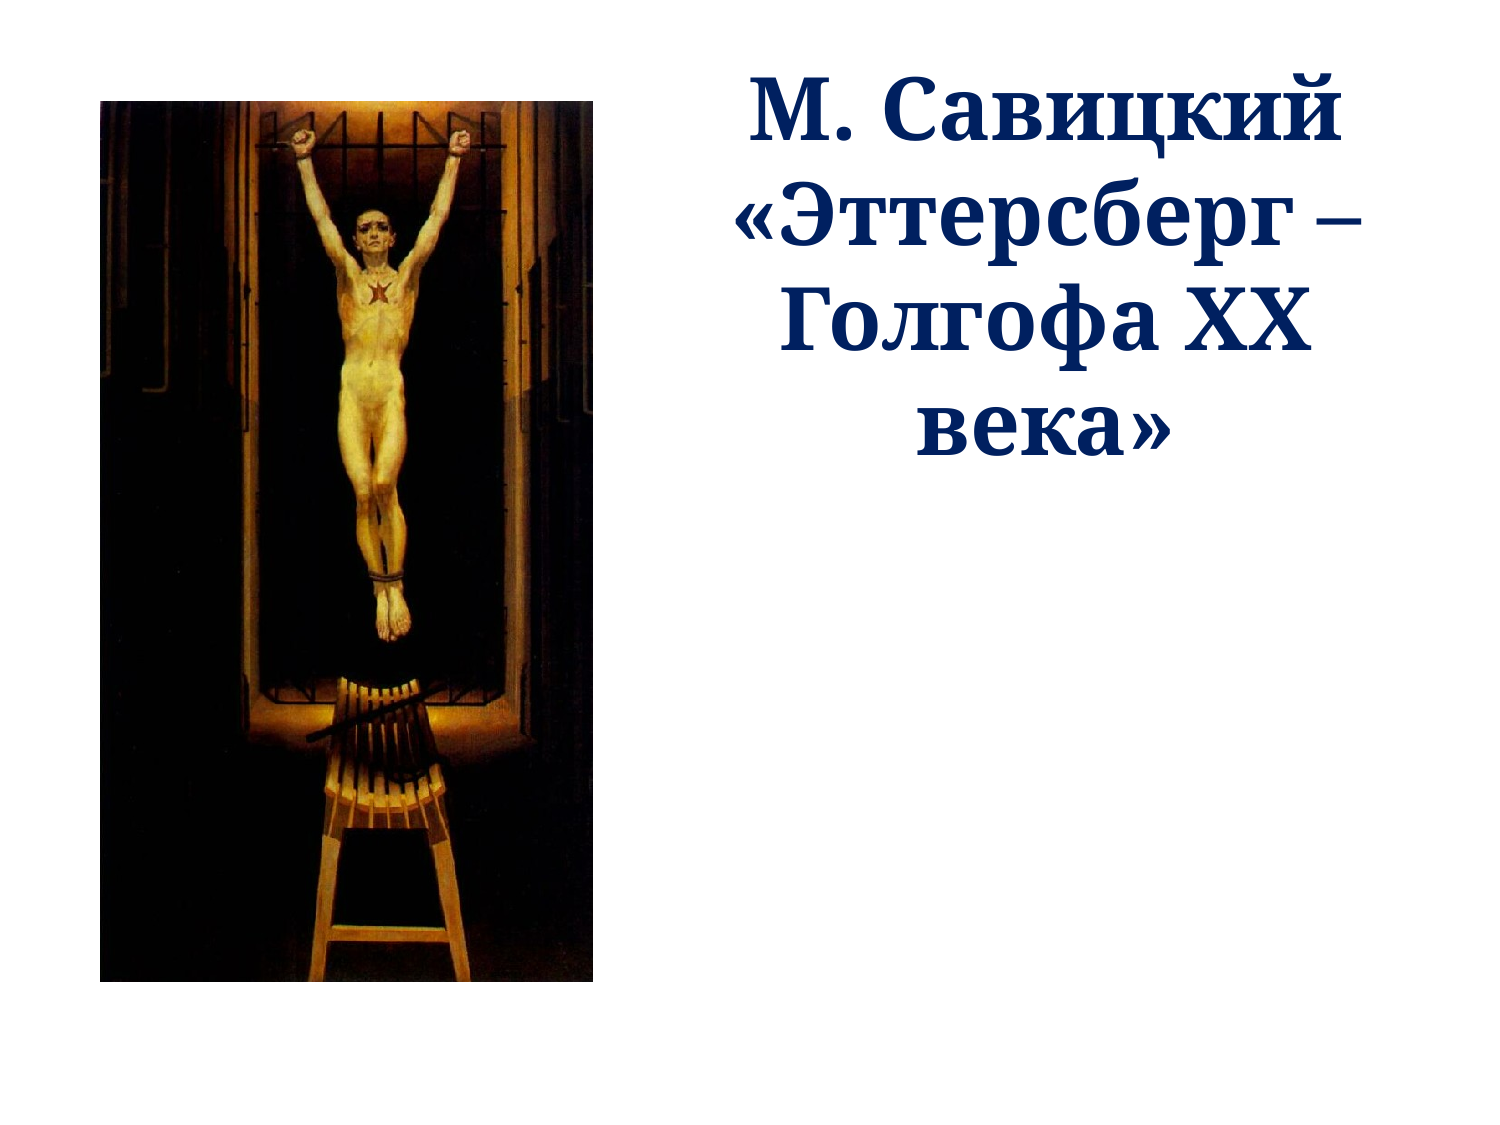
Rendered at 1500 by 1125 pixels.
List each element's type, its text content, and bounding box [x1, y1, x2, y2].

picture [100, 101, 593, 982]
title М. Савицкий «Эттерсберг – Голгофа XX века» [667, 45, 1425, 705]
